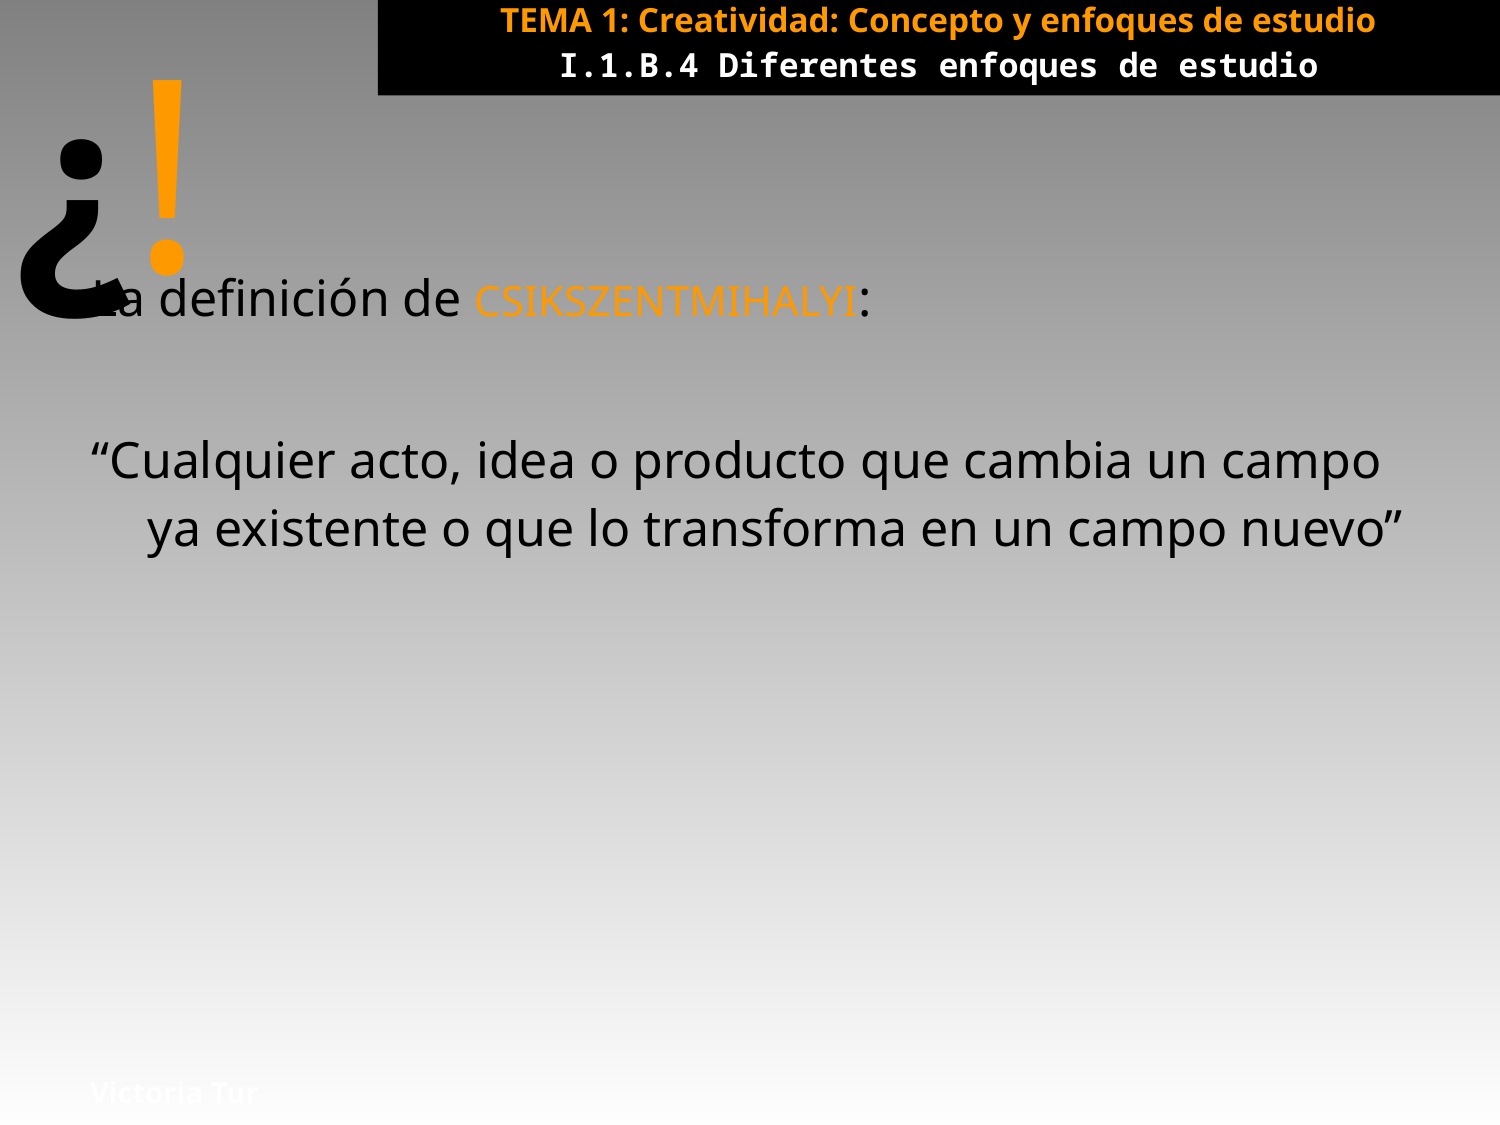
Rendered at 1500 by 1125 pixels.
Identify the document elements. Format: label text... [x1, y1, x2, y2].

text_box TEMA 1: Creatividad: Concepto y enfoques de estudio I.1.B.4 Diferentes enfoques de estudio [377, 0, 1500, 96]
list La definición de CSIKSZENTMIHALYI: “Cualquier acto, idea o producto que cambia un campo ya existente o que lo transforma en un campo nuevo” [76, 255, 1427, 998]
